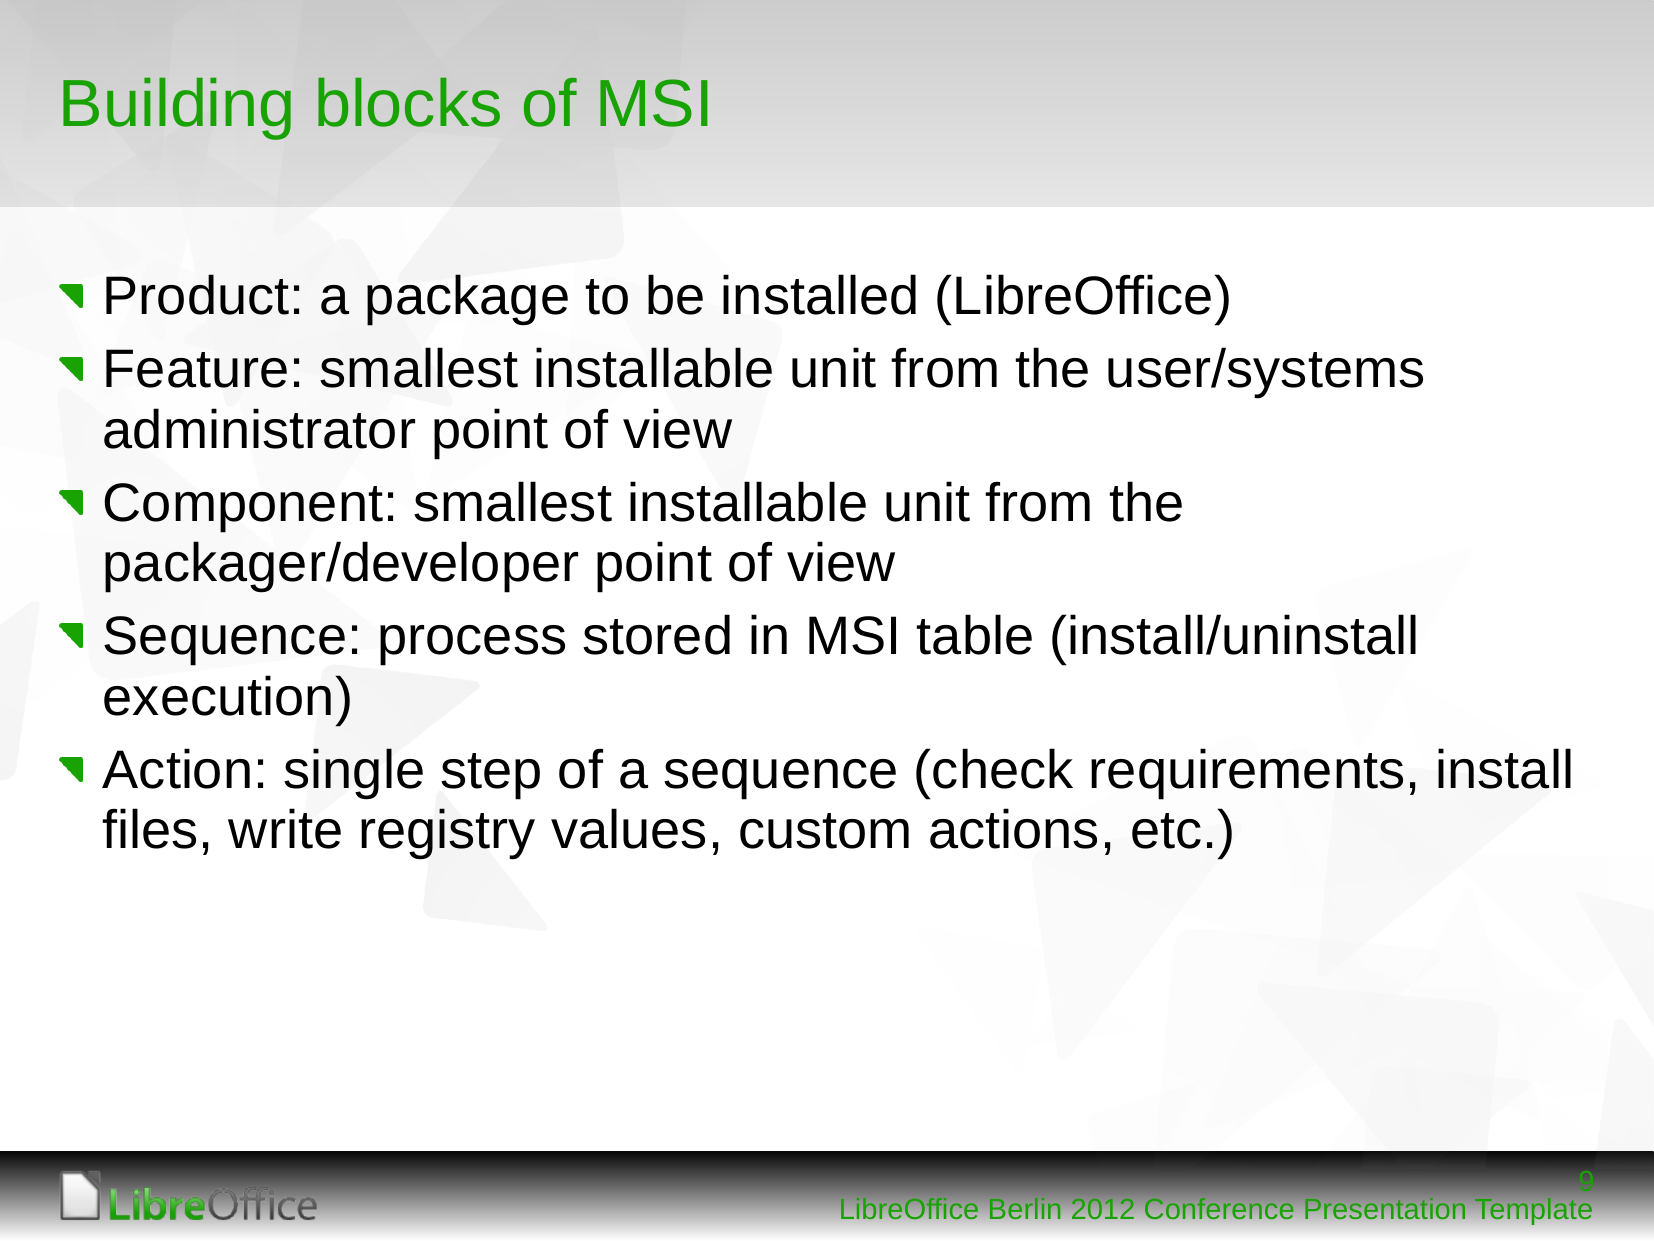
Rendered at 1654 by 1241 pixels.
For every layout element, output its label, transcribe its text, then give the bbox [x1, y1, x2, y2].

picture [915, 548, 1654, 1169]
title Building blocks of MSI [59, 29, 1595, 178]
picture [41, 1152, 337, 1240]
list Product: a package to be installed (LibreOffice) Feature: smallest installable unit from the user/systems administrator point of view Component: smallest installable unit from the packager/developer point of view Sequence: process stored in MSI table (install/uninstall execution) Action: single step of a sequence (check requirements, install files, write registry values, custom actions, etc.) [59, 265, 1595, 1114]
picture [0, 0, 783, 931]
